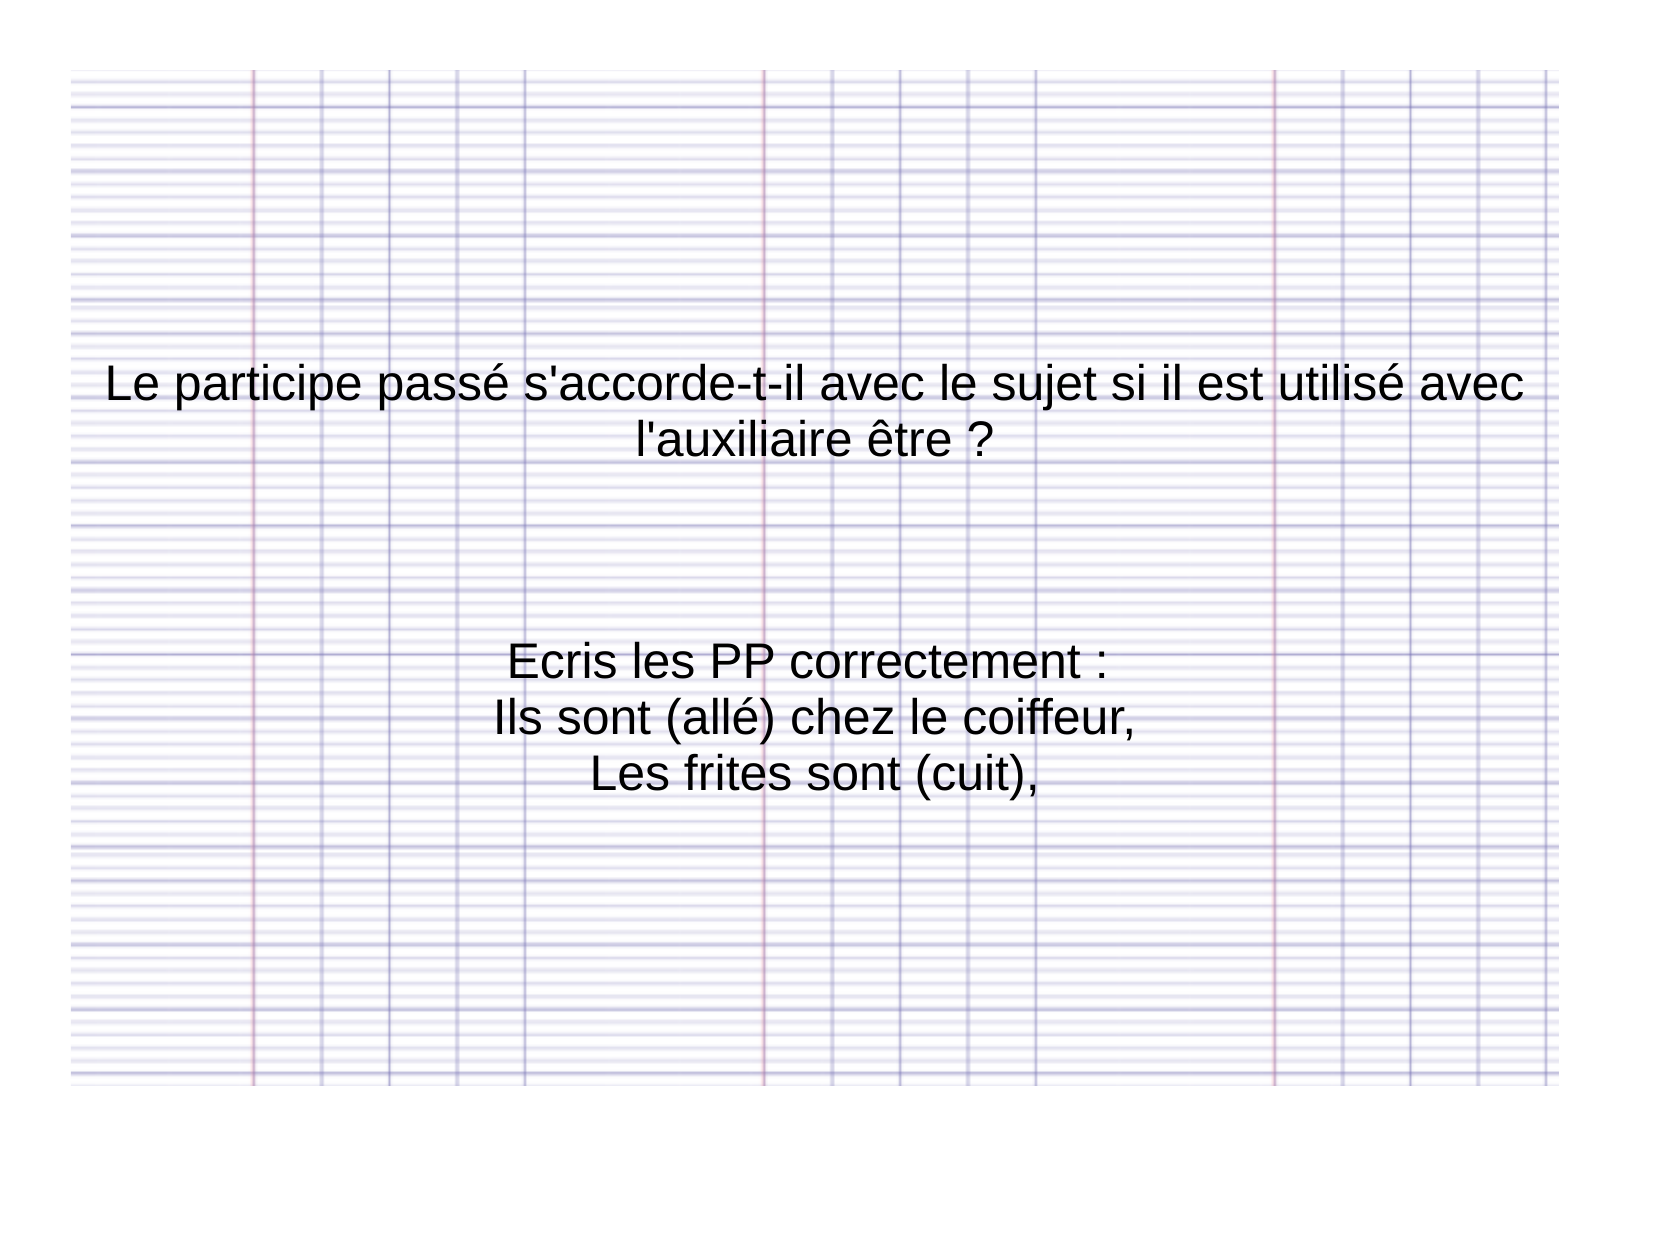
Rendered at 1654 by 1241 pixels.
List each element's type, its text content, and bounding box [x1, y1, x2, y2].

subtitle Le participe passé s'accorde-t-il avec le sujet si il est utilisé avec l'auxiliaire être ? Ecris les PP correctement : Ils sont (allé) chez le coiffeur, Les frites sont (cuit), [70, 70, 1559, 1086]
